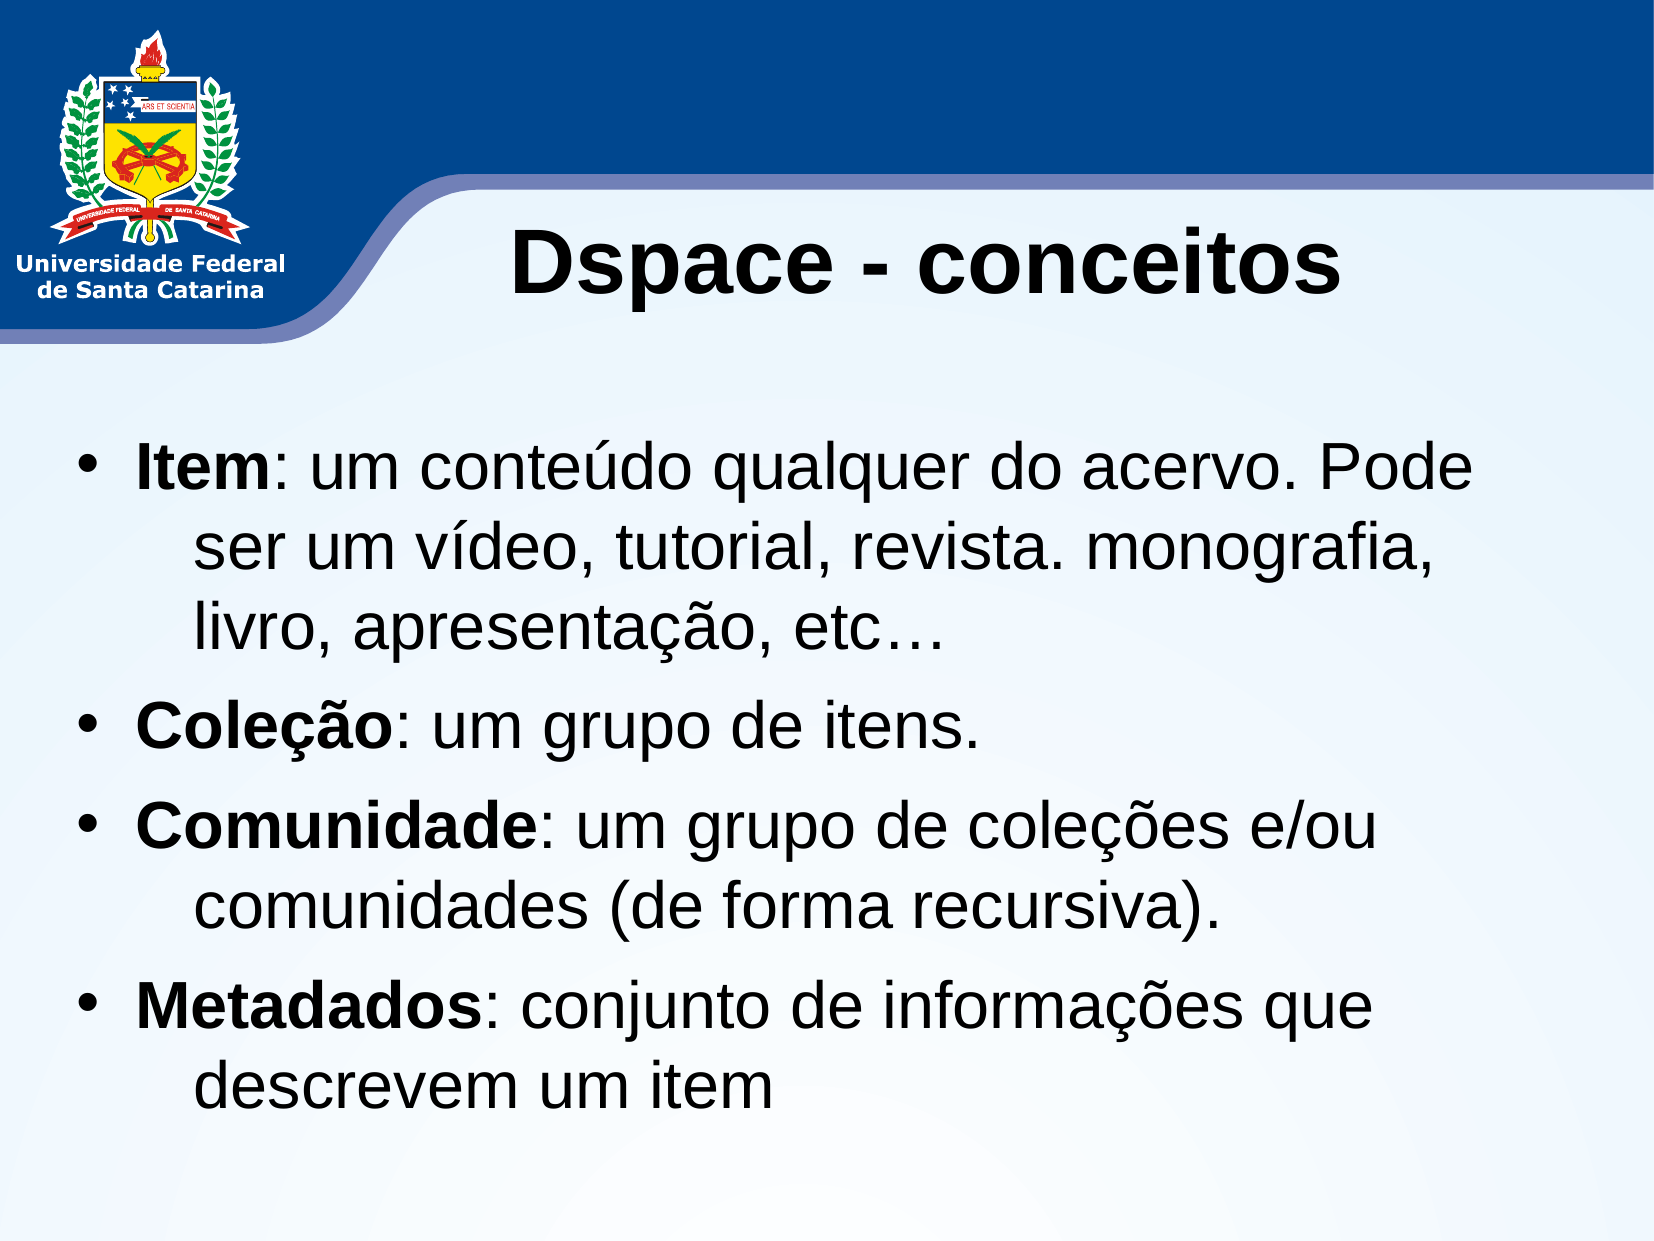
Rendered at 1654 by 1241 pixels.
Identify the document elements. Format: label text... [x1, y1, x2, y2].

title Dspace - conceitos [183, 153, 1654, 361]
list Item: um conteúdo qualquer do acervo. Pode ser um vídeo, tutorial, revista. monografia, livro, apresentação, etc… Coleção: um grupo de itens. Comunidade: um grupo de coleções e/ou comunidades (de forma recursiva). Metadados: conjunto de informações que descrevem um item [76, 422, 1565, 1241]
